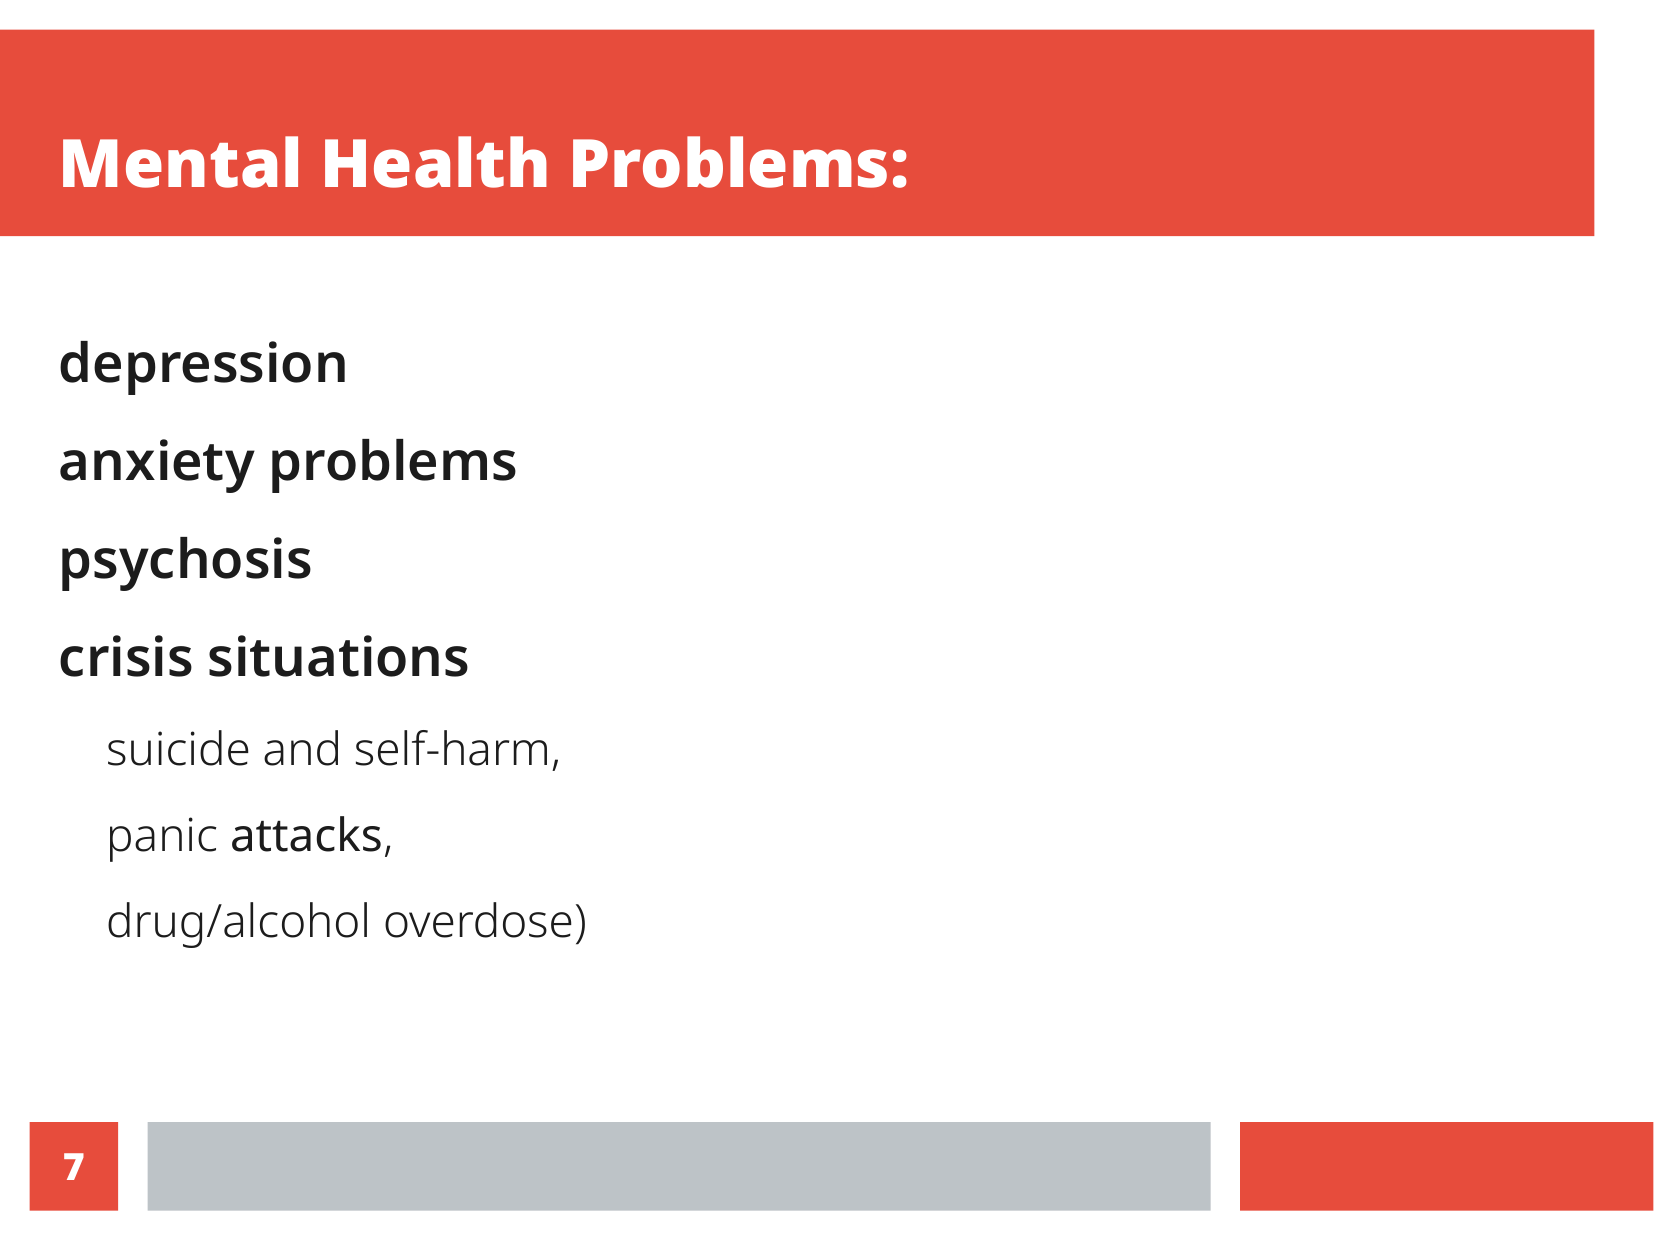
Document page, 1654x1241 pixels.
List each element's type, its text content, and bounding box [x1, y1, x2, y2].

title Mental Health Problems: [59, 59, 1595, 207]
list depression anxiety problems psychosis crisis situations suicide and self-harm, panic attacks, drug/alcohol overdose) [59, 324, 1565, 1093]
